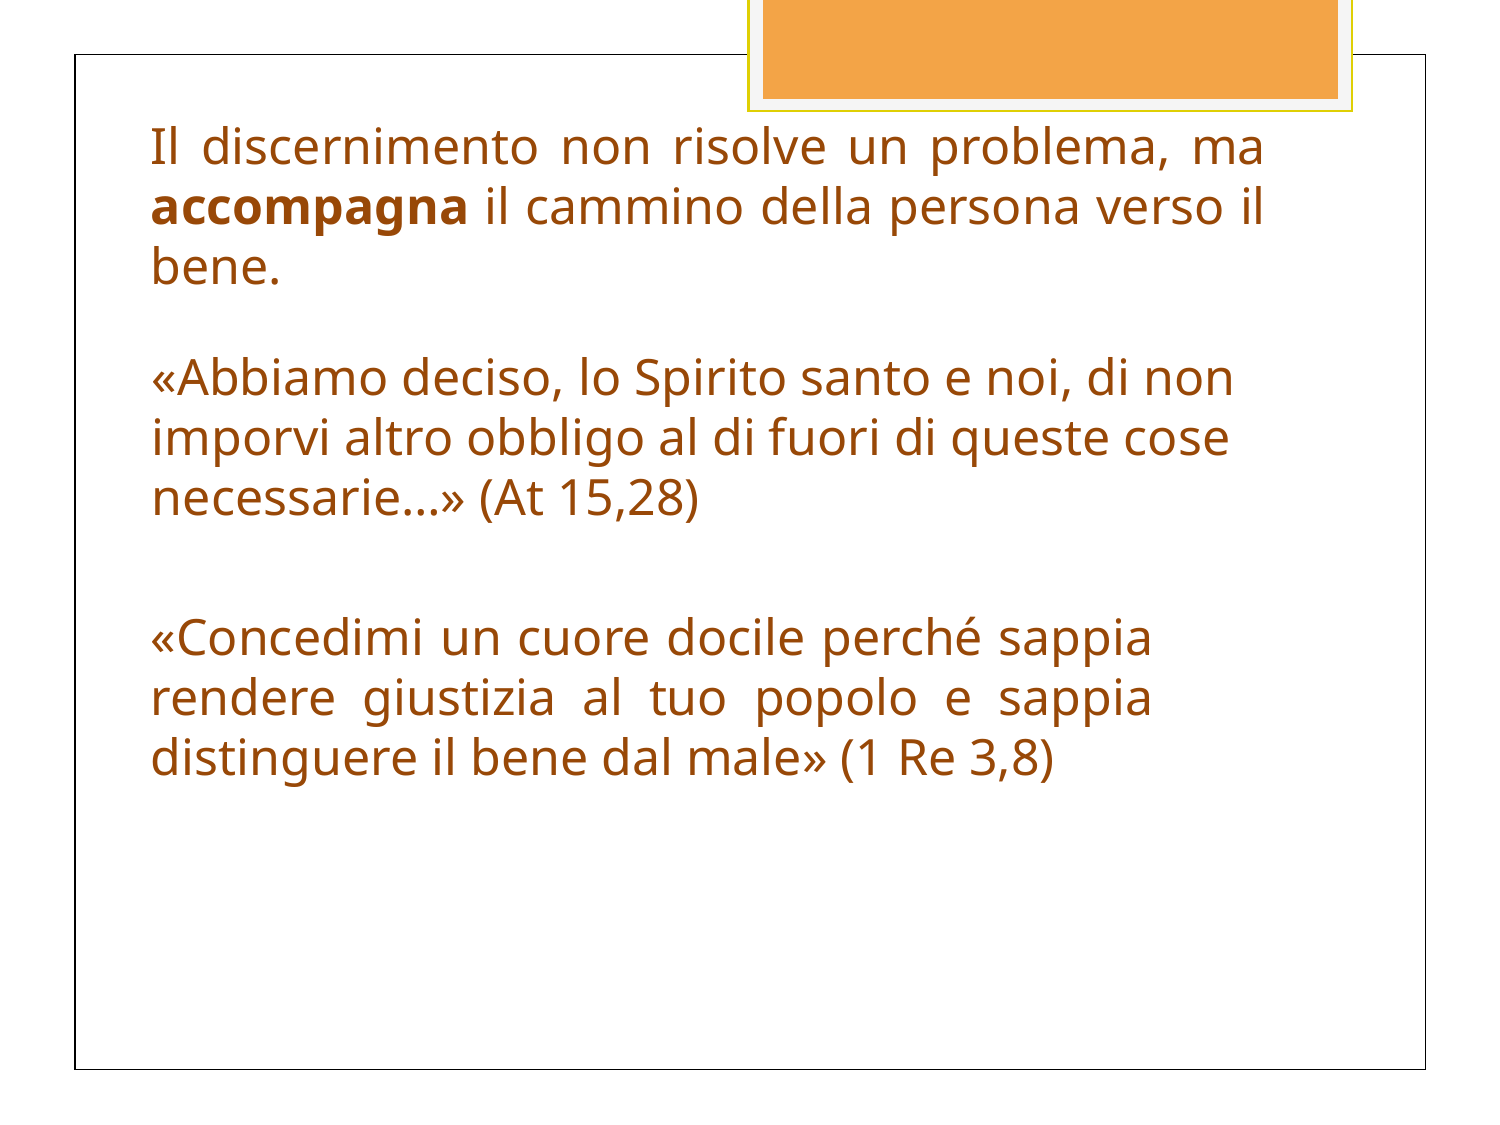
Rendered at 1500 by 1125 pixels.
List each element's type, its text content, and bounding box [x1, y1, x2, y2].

text_box «Concedimi un cuore docile perché sappia rendere giustizia al tuo popolo e sappia distinguere il bene dal male» (1 Re 3,8) [135, 597, 1317, 795]
text_box «Abbiamo deciso, lo Spirito santo e noi, di non imporvi altro obbligo al di fuori di queste cose necessarie…» (At 15,28) [136, 338, 1382, 535]
text_box Il discernimento non risolve un problema, ma accompagna il cammino della persona verso il bene. [135, 107, 1412, 244]
